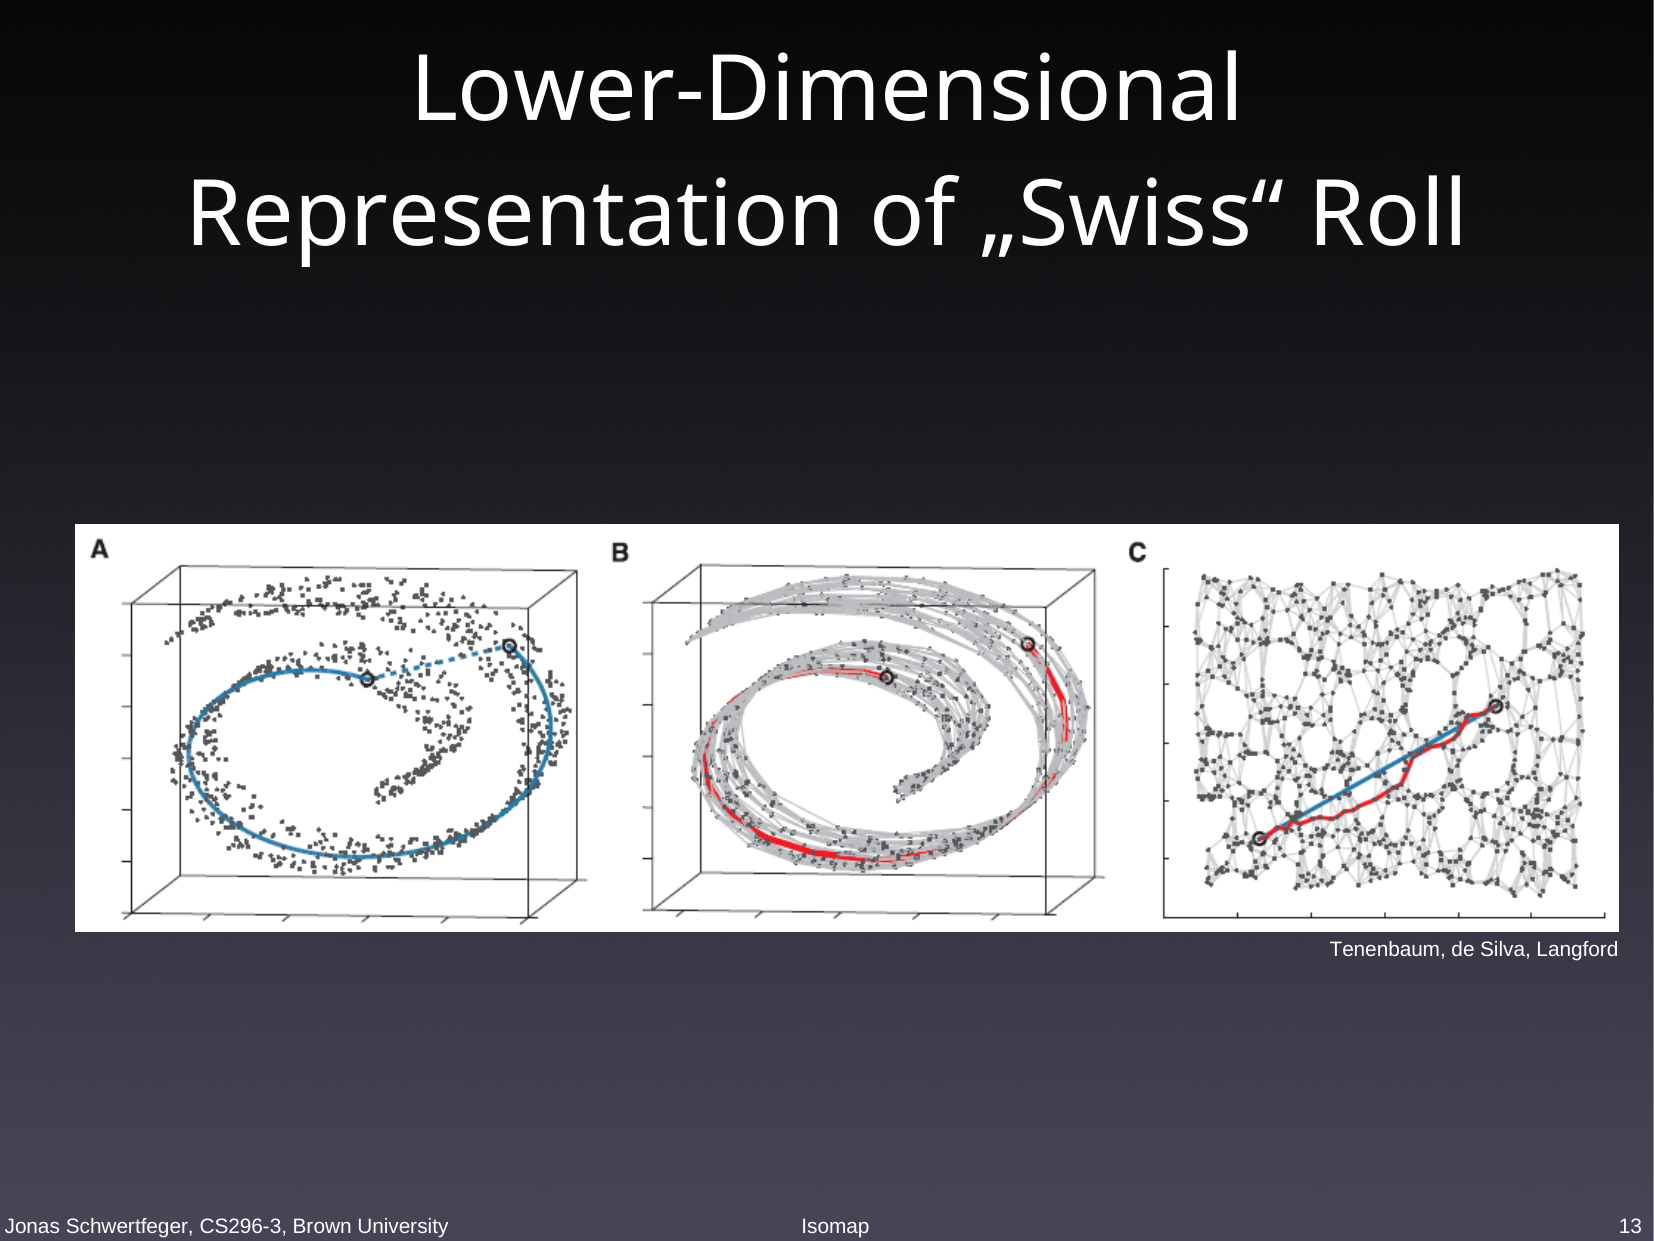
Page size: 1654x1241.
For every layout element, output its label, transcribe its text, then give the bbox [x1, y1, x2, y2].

picture [0, 0, 1654, 1241]
title Lower-Dimensional Representation of „Swiss“ Roll [121, 43, 1534, 251]
text_box Tenenbaum, de Silva, Langford [1168, 937, 1619, 961]
